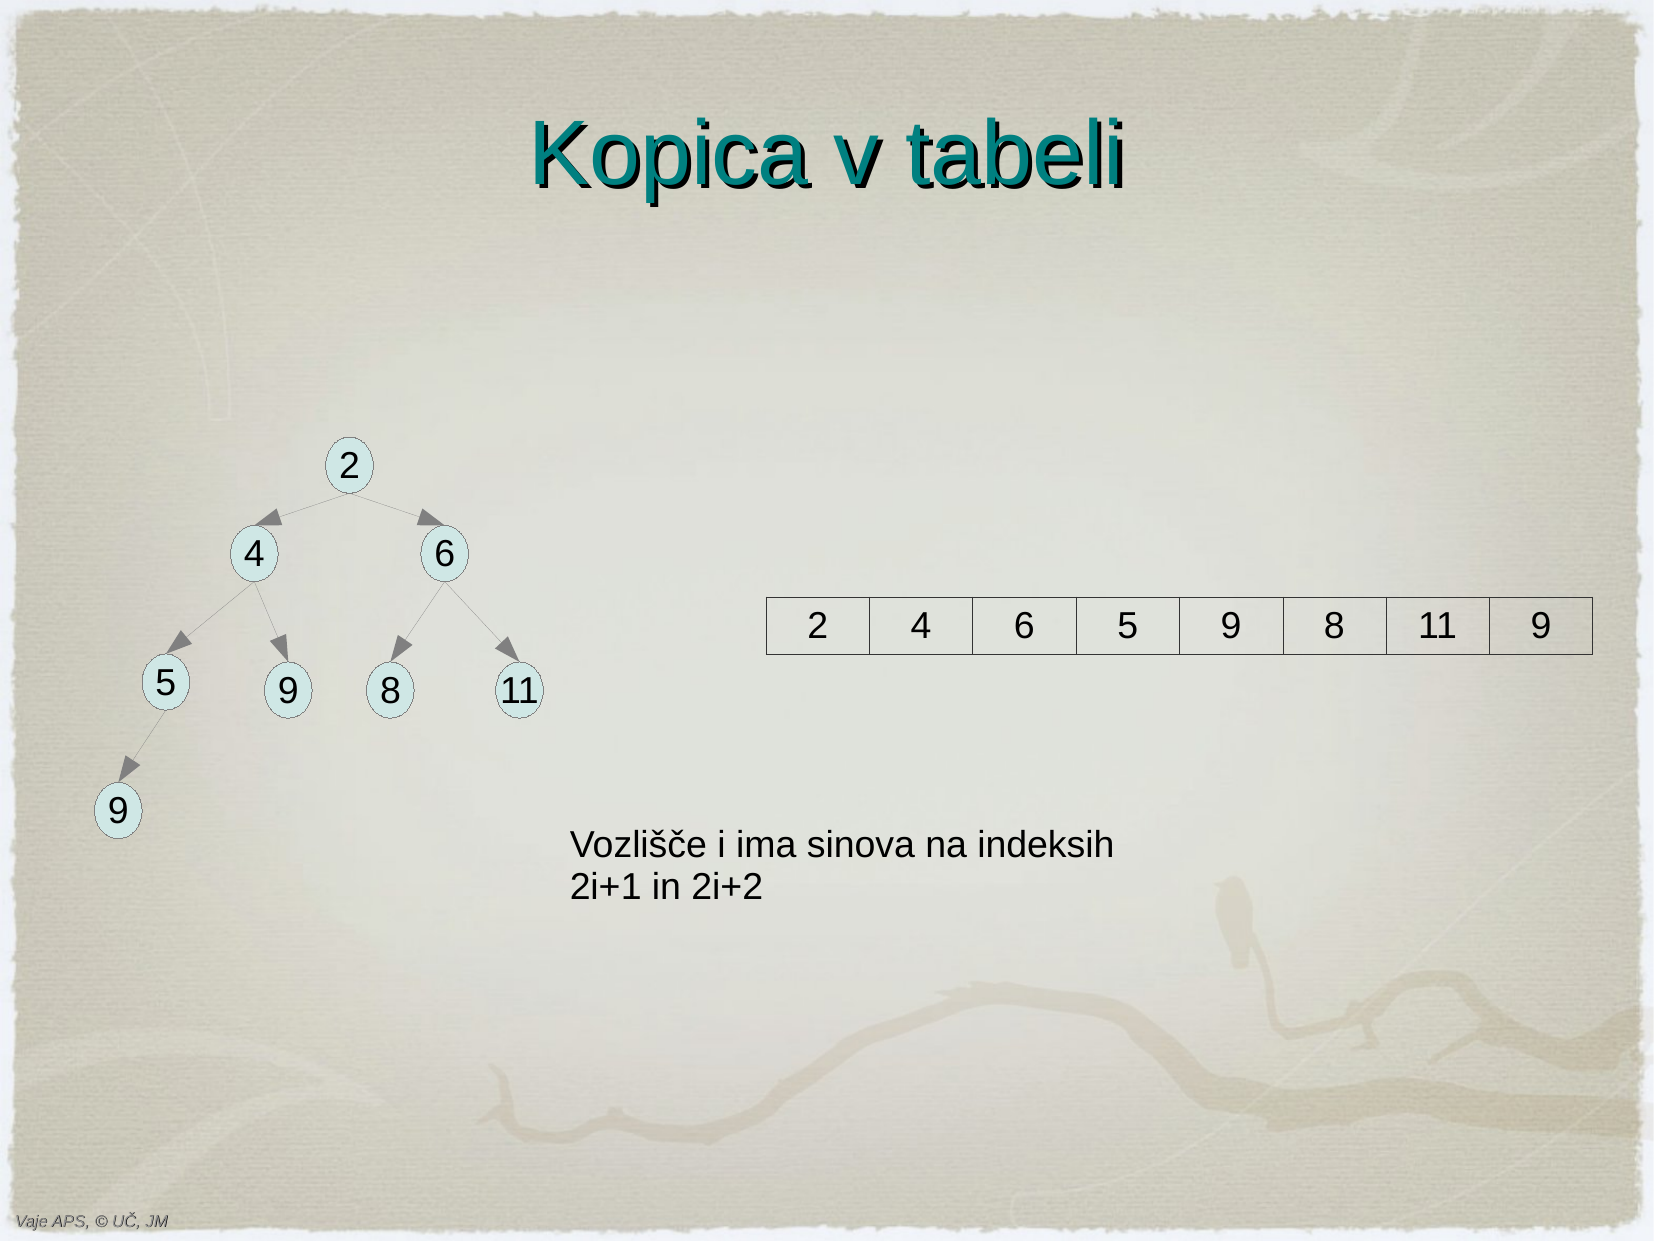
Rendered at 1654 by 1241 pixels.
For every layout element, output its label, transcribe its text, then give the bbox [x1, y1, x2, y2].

text_box 9 [264, 661, 313, 719]
table_header 5 [1077, 598, 1179, 654]
table_header 9 [1180, 598, 1283, 654]
table_header 2 [767, 598, 869, 654]
table_header 11 [1387, 598, 1489, 654]
text_box 8 [366, 661, 415, 719]
table_header 8 [1284, 598, 1386, 654]
text_box 9 [94, 782, 143, 839]
table_header 9 [1490, 598, 1592, 654]
picture [0, 0, 1654, 1241]
text_box 11 [495, 661, 544, 719]
title Kopica v tabeli [82, 49, 1571, 257]
text_box Vozlišče i ima sinova na indeksih 2i+1 in 2i+2 [555, 815, 1130, 957]
table_header 6 [973, 598, 1076, 654]
text_box 2 [325, 437, 374, 493]
text_box 5 [142, 653, 190, 711]
text_box 4 [230, 525, 279, 582]
table_header 4 [870, 598, 972, 654]
text_box 6 [420, 525, 469, 582]
